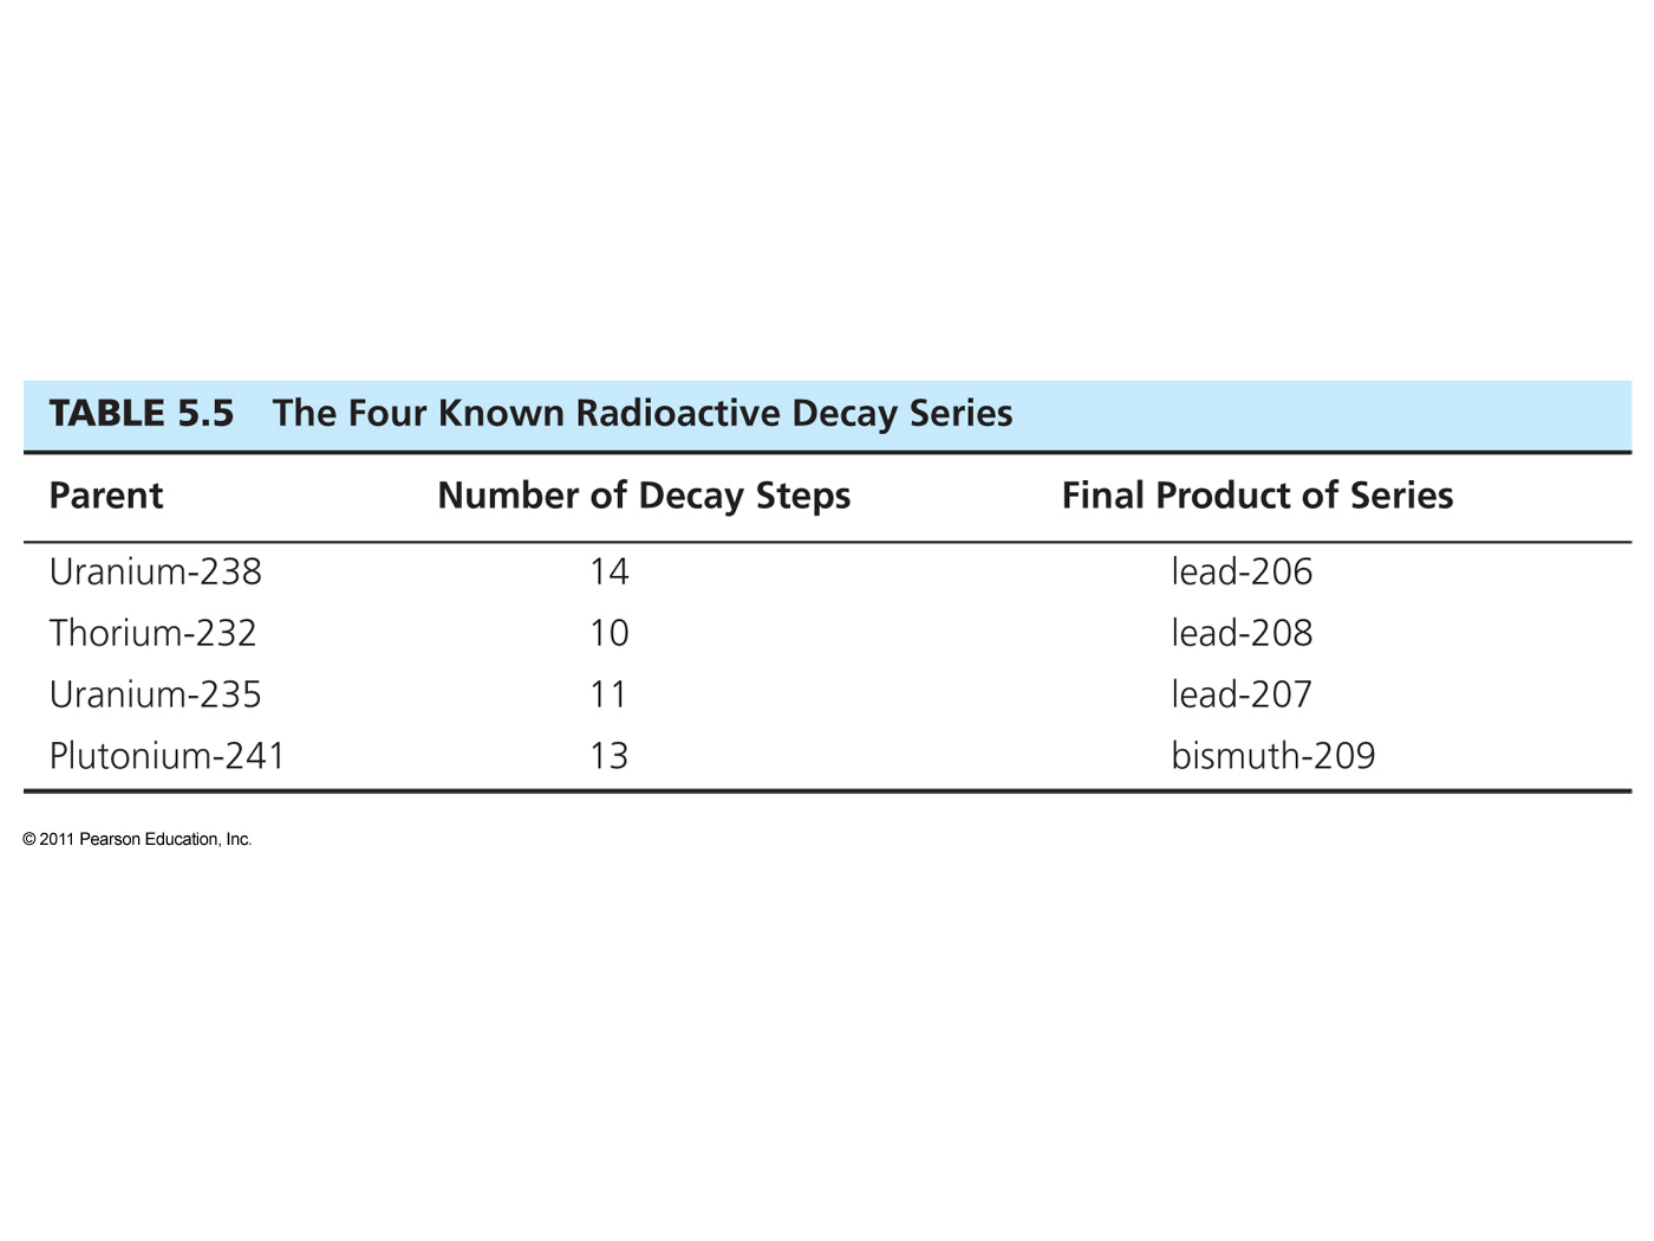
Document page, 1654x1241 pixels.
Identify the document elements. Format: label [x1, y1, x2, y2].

picture [0, 356, 1654, 884]
